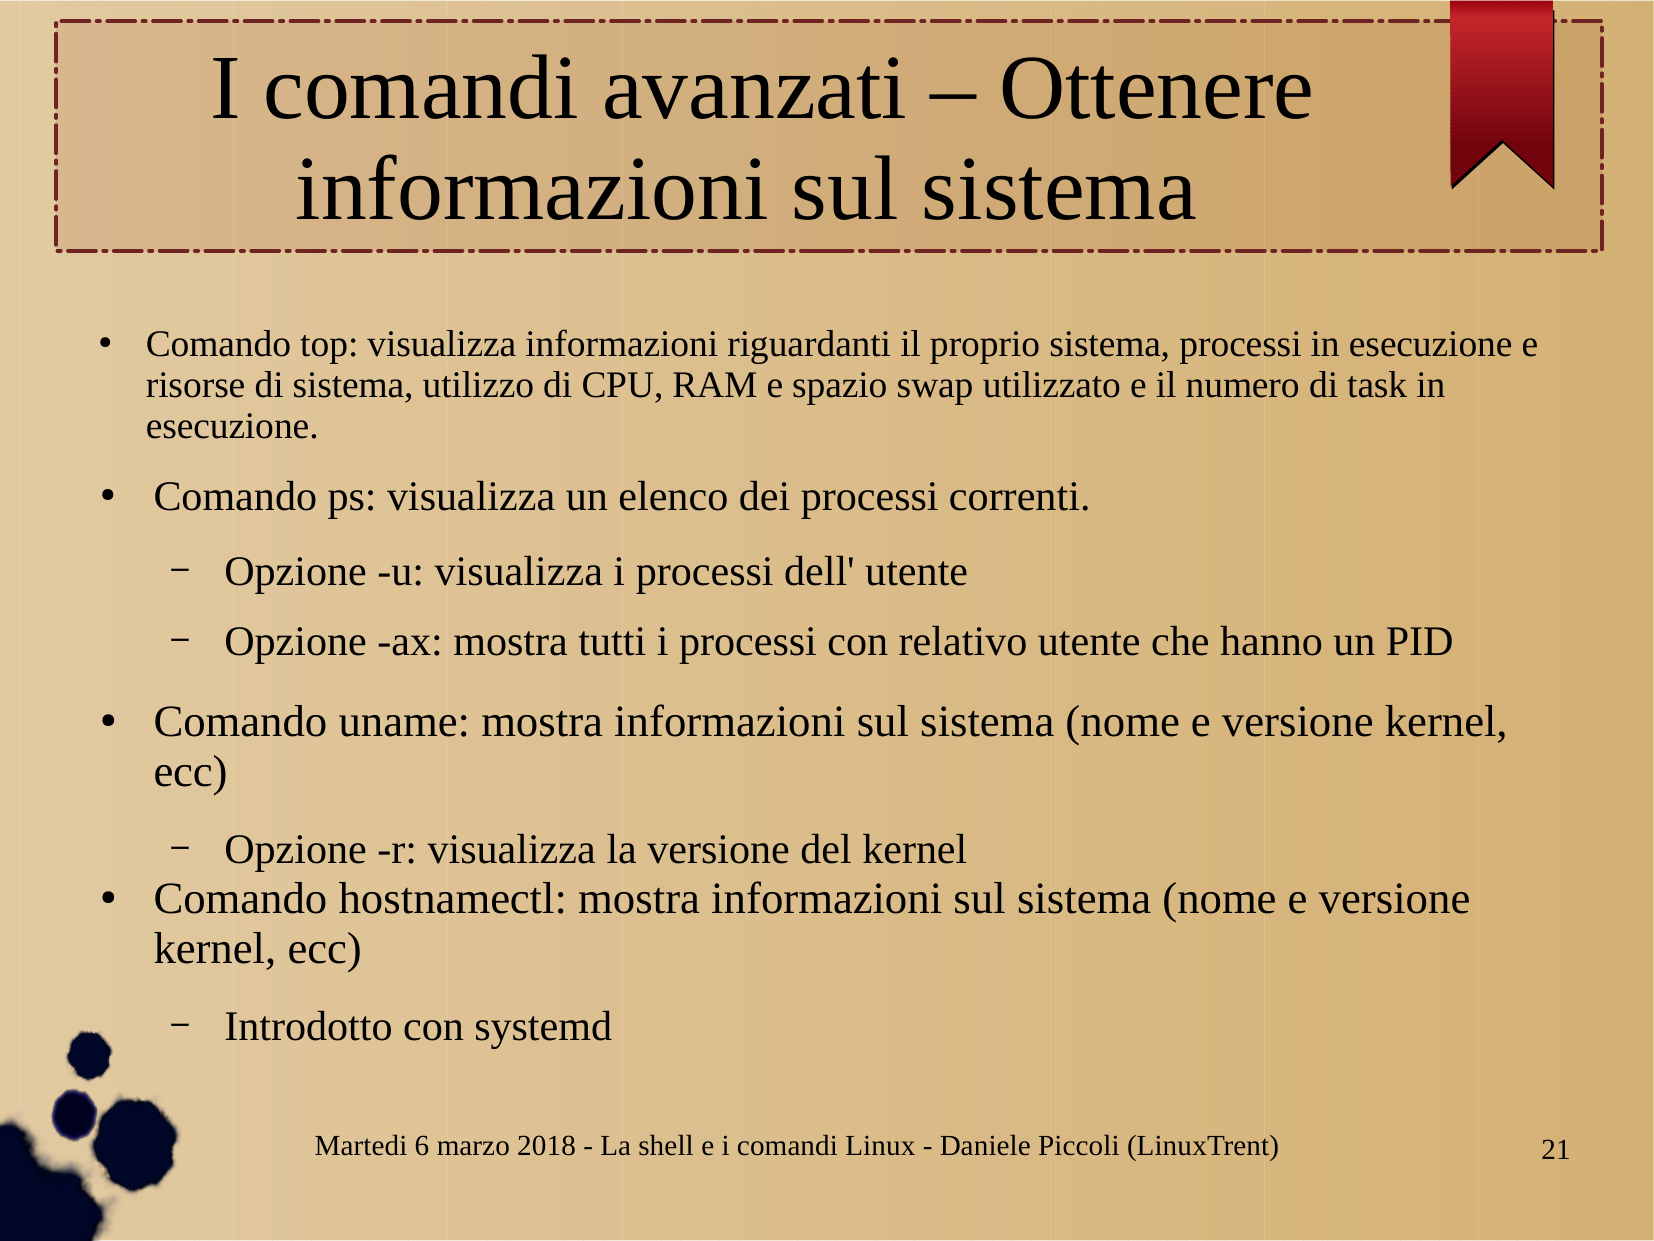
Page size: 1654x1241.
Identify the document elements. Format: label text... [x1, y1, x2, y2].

list Comando top: visualizza informazioni riguardanti il proprio sistema, processi in esecuzione e risorse di sistema, utilizzo di CPU, RAM e spazio swap utilizzato e il numero di task in esecuzione. [82, 322, 1583, 449]
list Comando ps: visualizza un elenco dei processi correnti. Opzione -u: visualizza i processi dell' utente Opzione -ax: mostra tutti i processi con relativo utente che hanno un PID [82, 472, 1548, 674]
list Comando hostnamectl: mostra informazioni sul sistema (nome e versione kernel, ecc) Introdotto con systemd [82, 874, 1548, 1052]
title I comandi avanzati – Ottenere informazioni sul sistema [82, 36, 1412, 240]
list Comando uname: mostra informazioni sul sistema (nome e versione kernel, ecc) Opzione -r: visualizza la versione del kernel [82, 696, 1548, 874]
